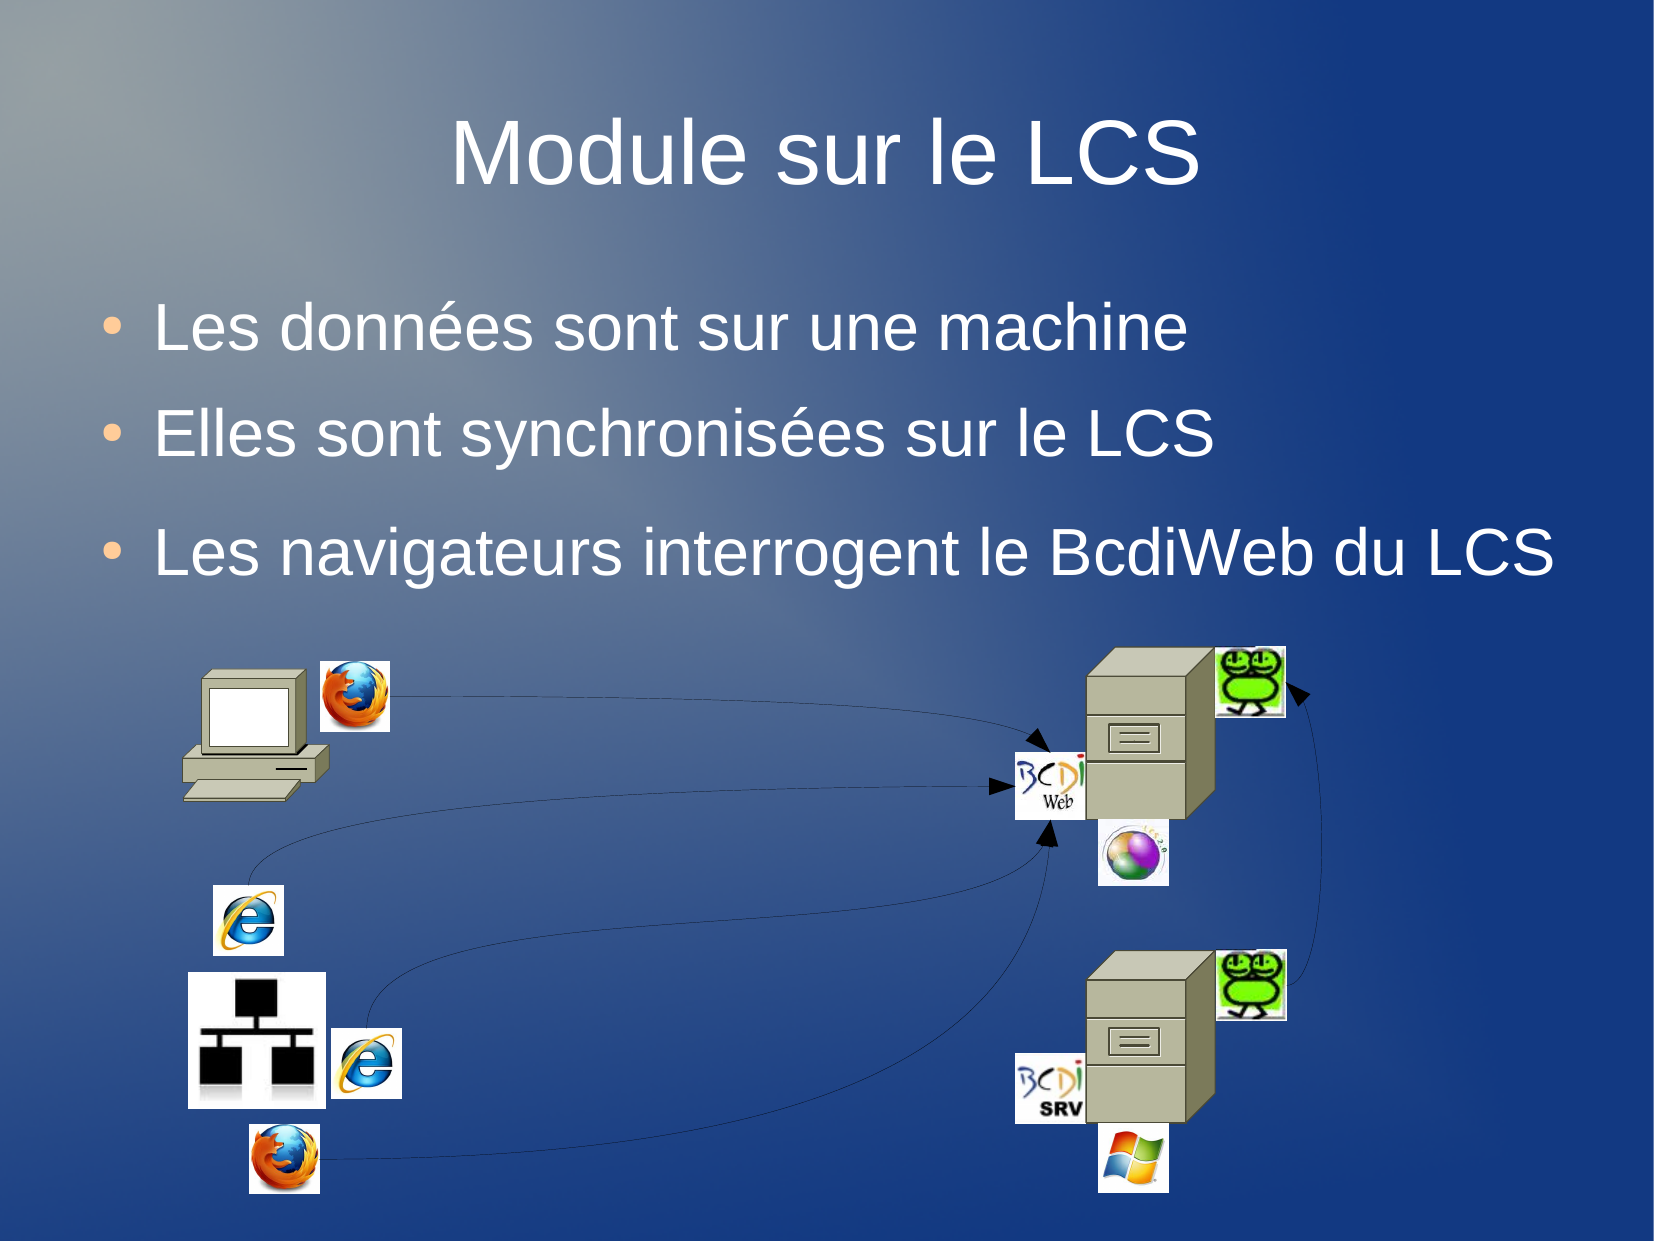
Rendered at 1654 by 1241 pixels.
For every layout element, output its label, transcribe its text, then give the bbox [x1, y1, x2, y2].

list Les navigateurs interrogent le BcdiWeb du LCS [82, 514, 1583, 626]
list Elles sont synchronisées sur le LCS [82, 396, 1583, 508]
title Module sur le LCS [82, 49, 1571, 257]
picture [0, 0, 1654, 1241]
list Les données sont sur une machine [82, 290, 1571, 396]
